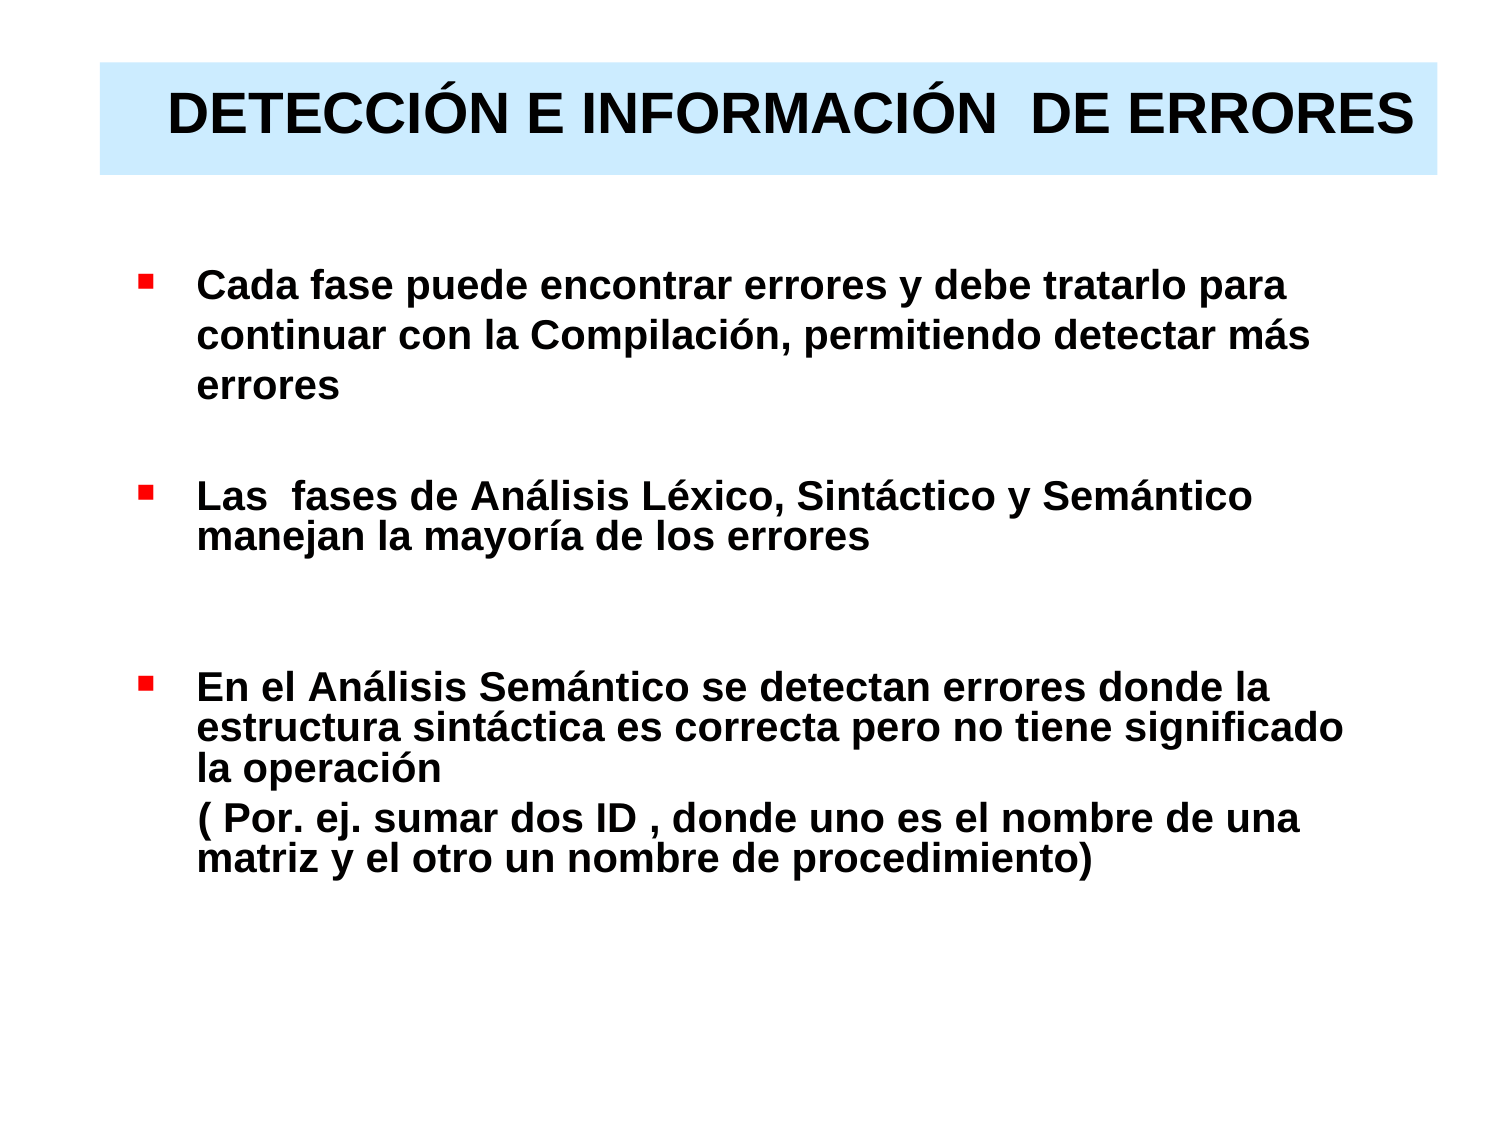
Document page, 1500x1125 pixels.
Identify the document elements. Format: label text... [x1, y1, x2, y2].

list Cada fase puede encontrar errores y debe tratarlo para continuar con la Compilación, permitiendo detectar más errores Las fases de Análisis Léxico, Sintáctico y Semántico manejan la mayoría de los errores En el Análisis Semántico se detectan errores donde la estructura sintáctica es correcta pero no tiene significado la operación ( Por. ej. sumar dos ID , donde uno es el nombre de una matriz y el otro un nombre de procedimiento) [125, 249, 1401, 1051]
title DETECCIÓN E INFORMACIÓN DE ERRORES [99, 62, 1438, 175]
